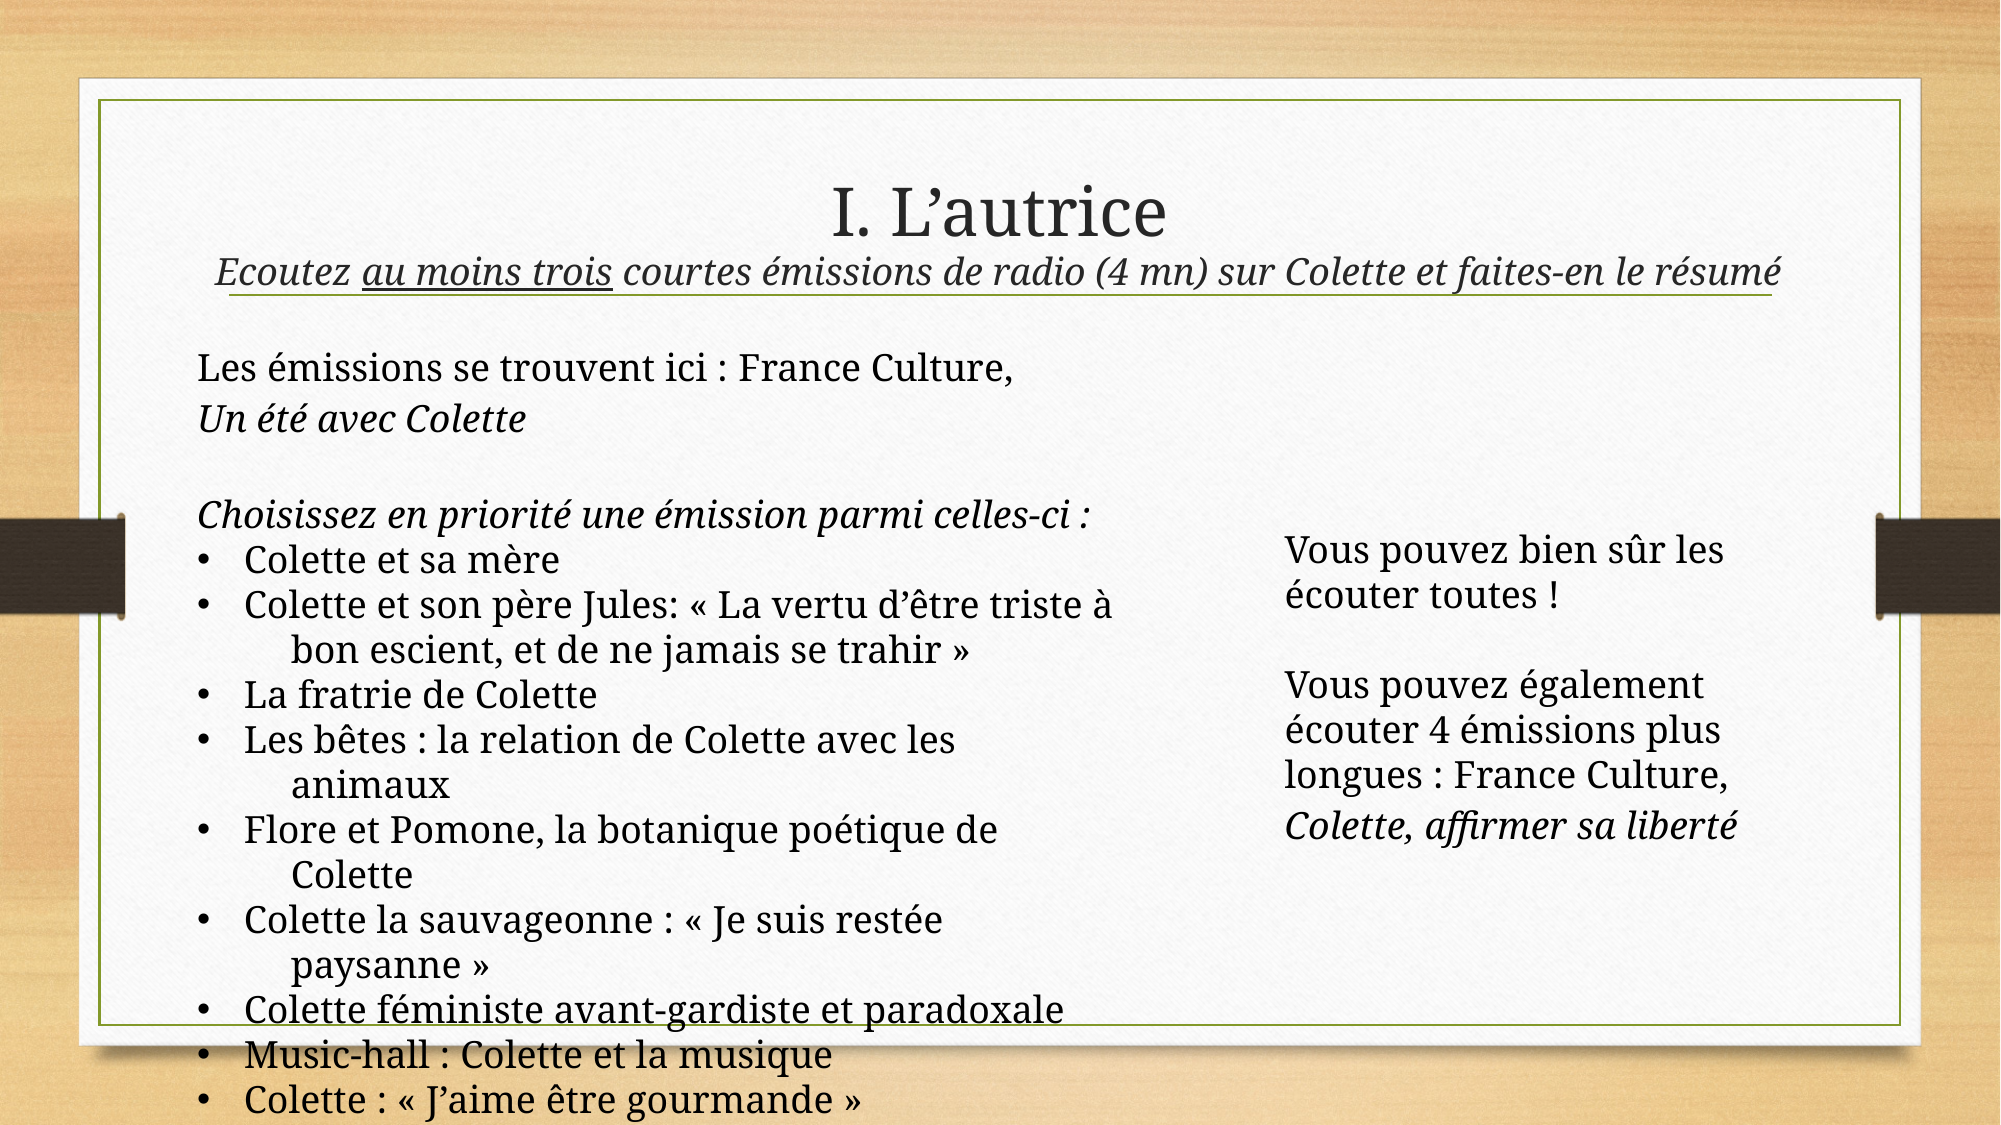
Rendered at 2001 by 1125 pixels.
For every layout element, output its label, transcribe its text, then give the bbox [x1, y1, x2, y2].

list Ecoutez au moins trois courtes émissions de radio (4 mn) sur Colette et faites-en le résumé [99, 239, 1899, 319]
text_box Les émissions se trouvent ici : France Culture, Un été avec Colette Choisissez en priorité une émission parmi celles-ci : Colette et sa mère Colette et son père Jules: « La vertu d’être triste à bon escient, et de ne jamais se trahir » La fratrie de Colette Les bêtes : la relation de Colette avec les animaux Flore et Pomone, la botanique poétique de Colette Colette la sauvageonne : « Je suis restée paysanne » Colette féministe avant-gardiste et paradoxale Music-hall : Colette et la musique Colette : « J’aime être gourmande » Comment Colette se mit à écrire ? [182, 336, 1138, 988]
title I. L’autrice [212, 161, 1788, 239]
text_box Vous pouvez bien sûr les écouter toutes ! Vous pouvez également écouter 4 émissions plus longues : France Culture, Colette, affirmer sa liberté [1269, 518, 1836, 852]
